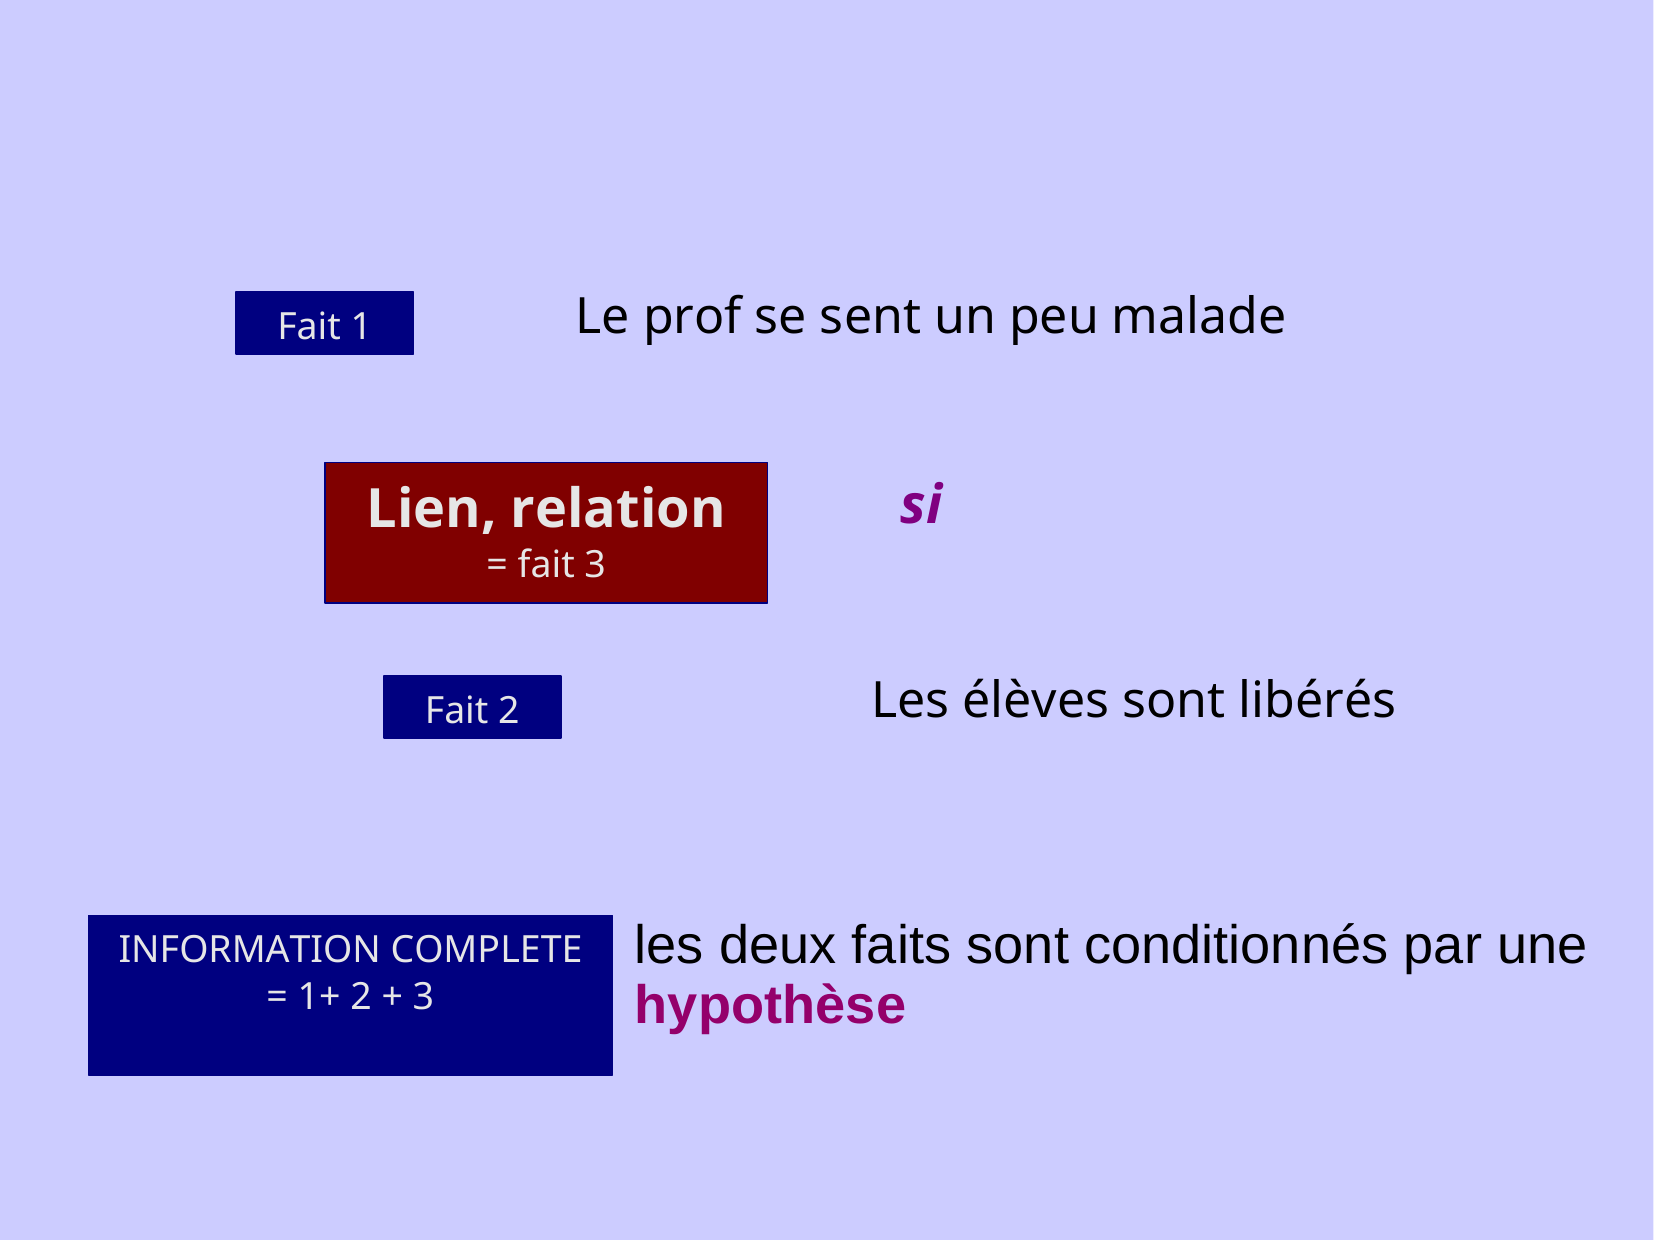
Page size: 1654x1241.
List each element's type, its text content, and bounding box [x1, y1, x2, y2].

text_box les deux faits sont conditionnés par une hypothèse [620, 903, 1624, 1098]
text_box INFORMATION COMPLETE = 1+ 2 + 3 [88, 915, 613, 1075]
text_box si [885, 464, 1506, 541]
text_box Lien, relation = fait 3 [324, 462, 768, 603]
text_box Les élèves sont libérés [856, 649, 1477, 735]
text_box Le prof se sent un peu malade [560, 265, 1394, 384]
text_box Fait 1 [236, 292, 414, 355]
text_box Fait 2 [383, 676, 561, 739]
